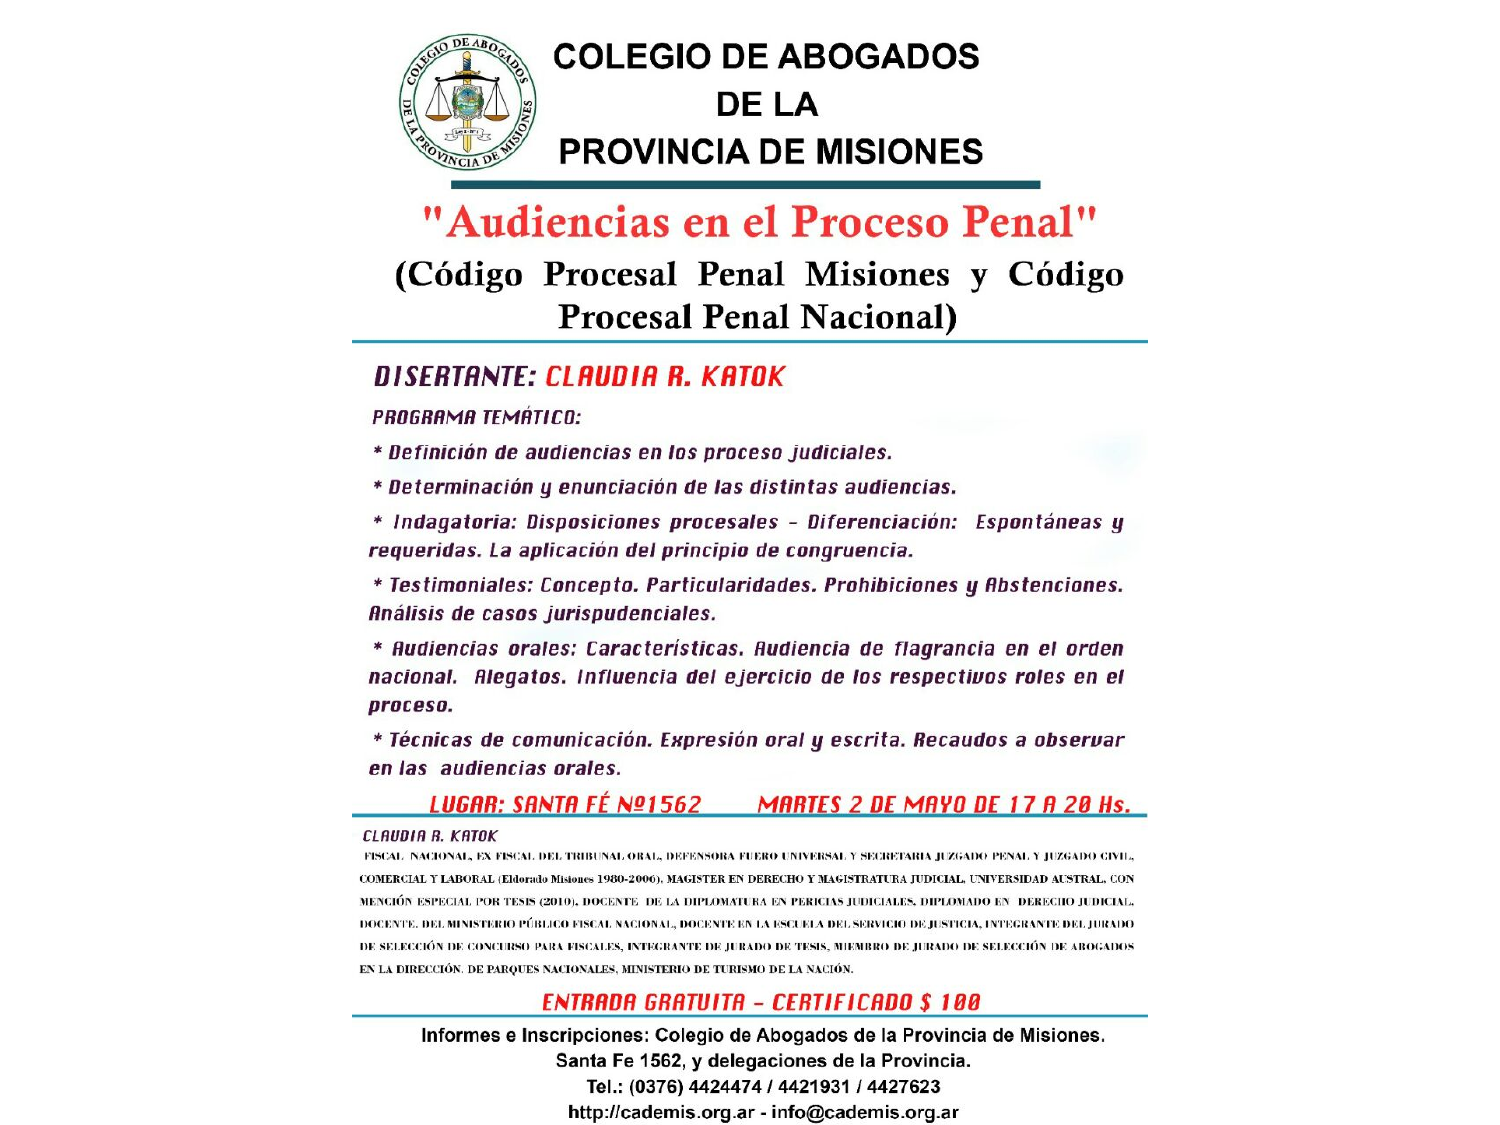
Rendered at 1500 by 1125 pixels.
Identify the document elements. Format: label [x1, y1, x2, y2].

picture [352, 0, 1148, 1125]
